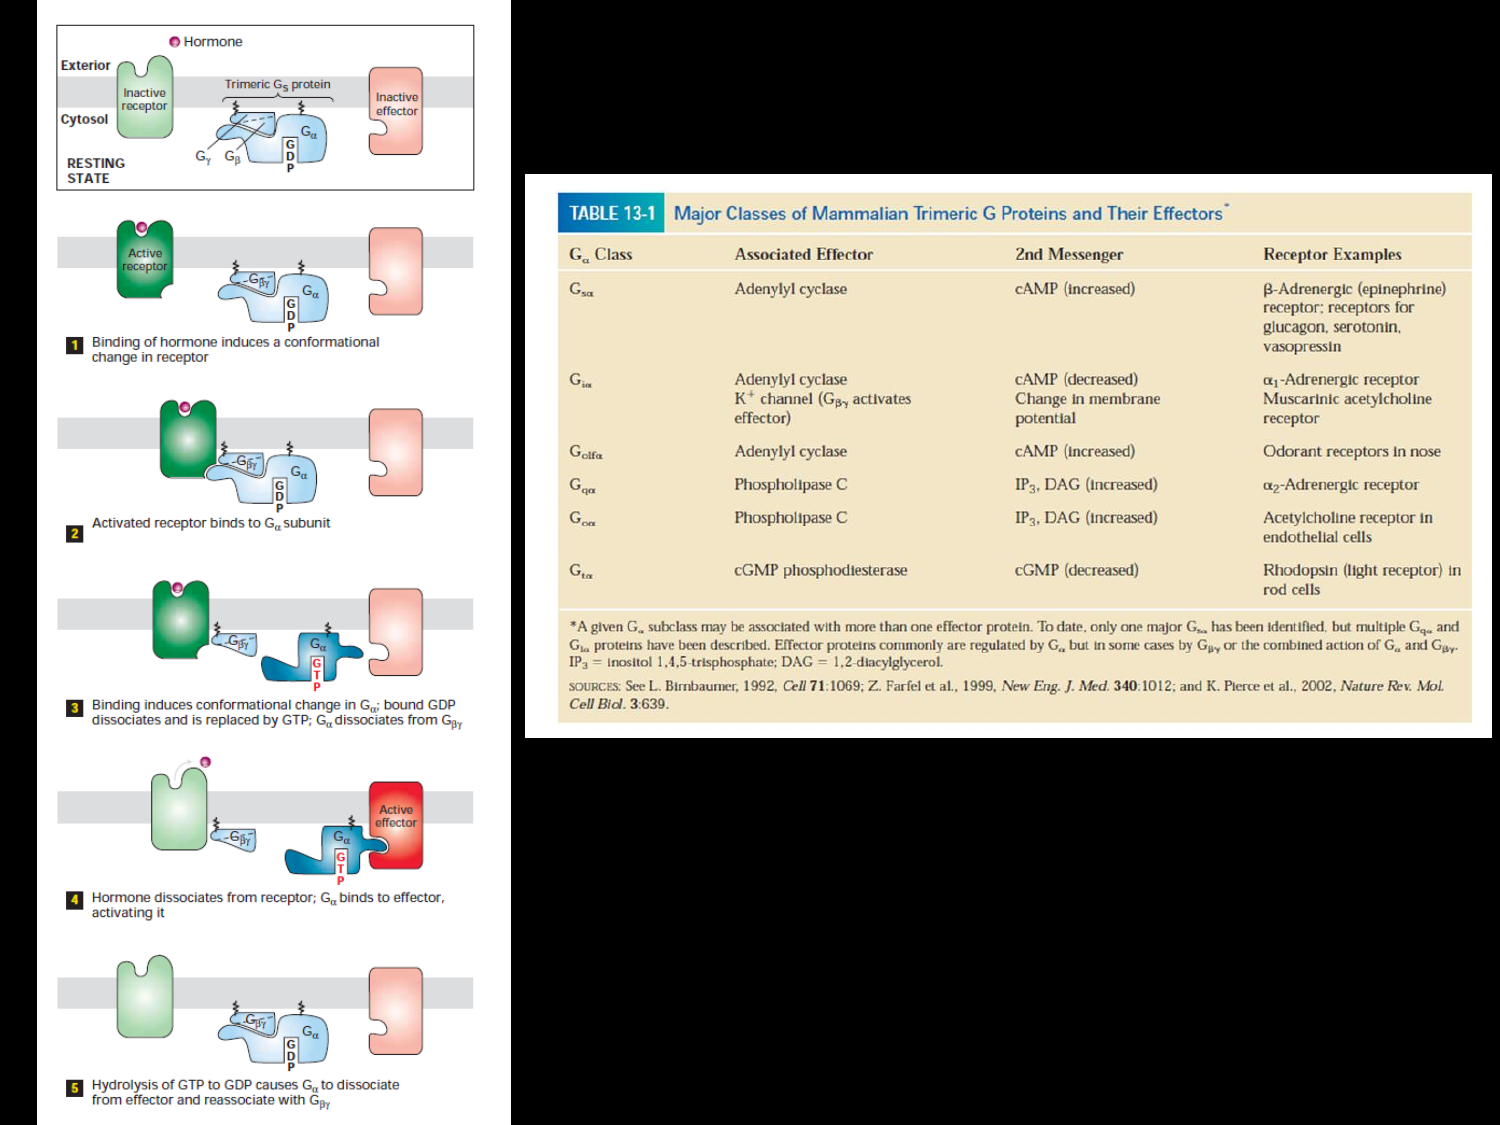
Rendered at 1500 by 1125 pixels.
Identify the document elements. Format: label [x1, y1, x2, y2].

picture [525, 174, 1492, 738]
picture [37, 0, 511, 1125]
